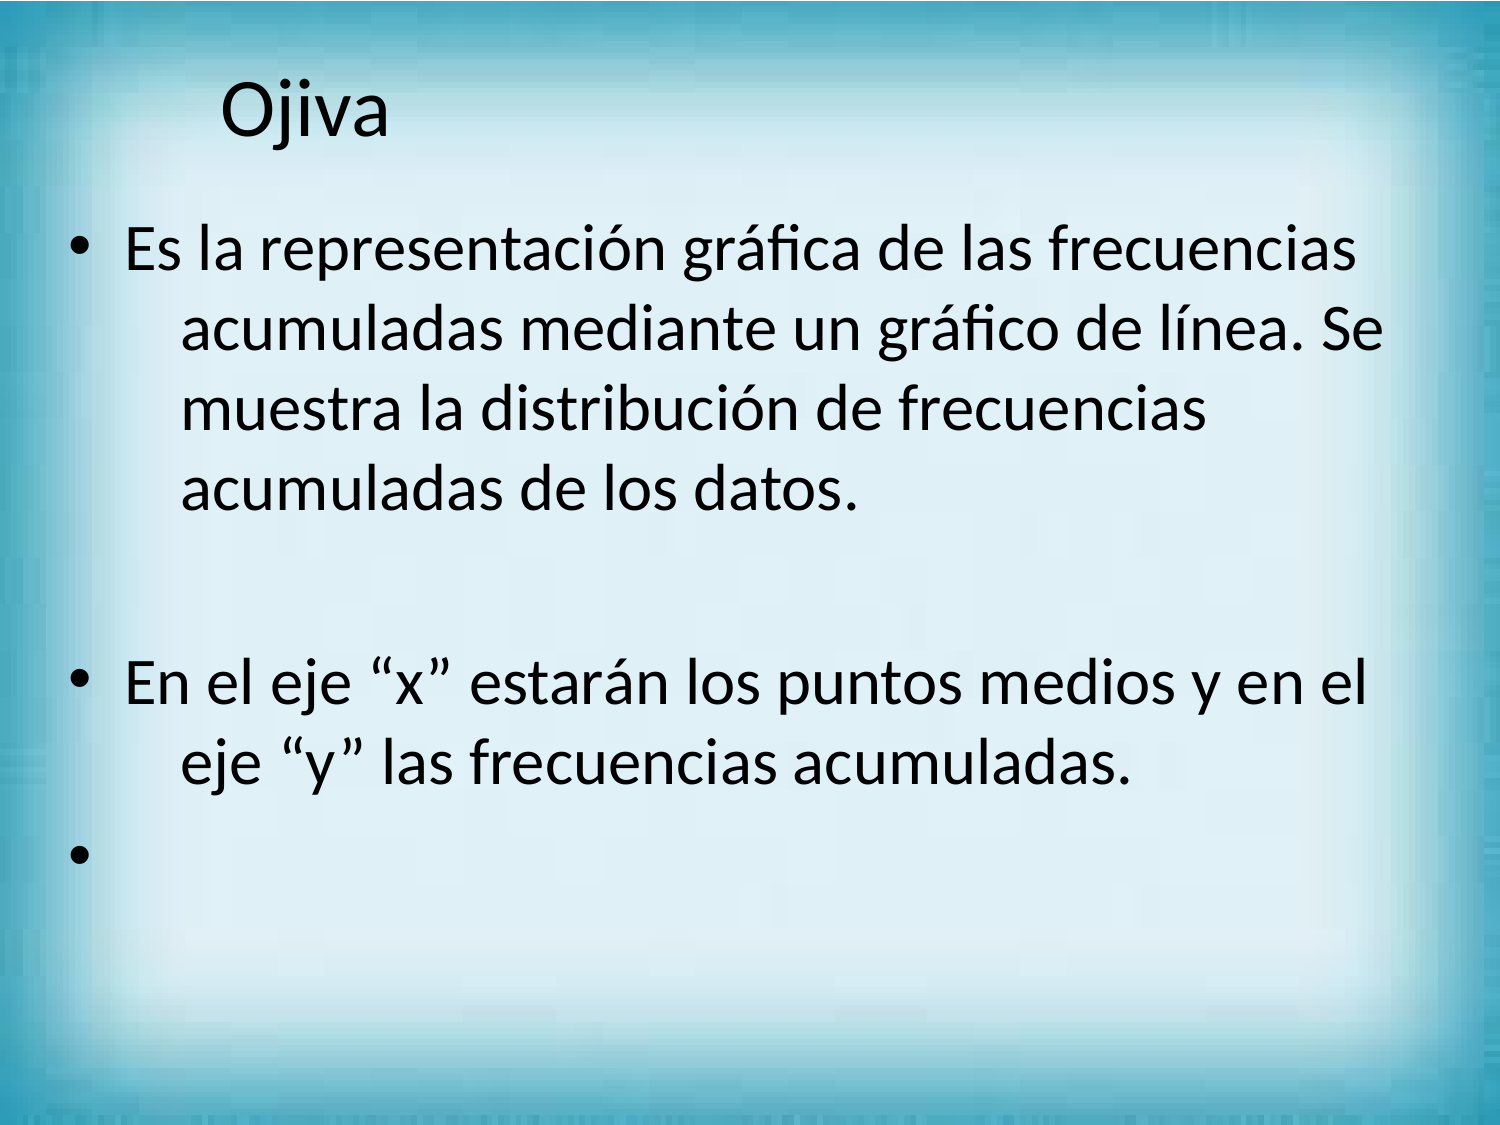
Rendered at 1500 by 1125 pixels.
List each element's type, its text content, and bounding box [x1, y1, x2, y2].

title Ojiva [75, 45, 538, 161]
list Es la representación gráfica de las frecuencias acumuladas mediante un gráfico de línea. Se muestra la distribución de frecuencias acumuladas de los datos. En el eje “x” estarán los puntos medios y en el eje “y” las frecuencias acumuladas. [53, 196, 1426, 1071]
picture [0, 1, 1500, 1125]
